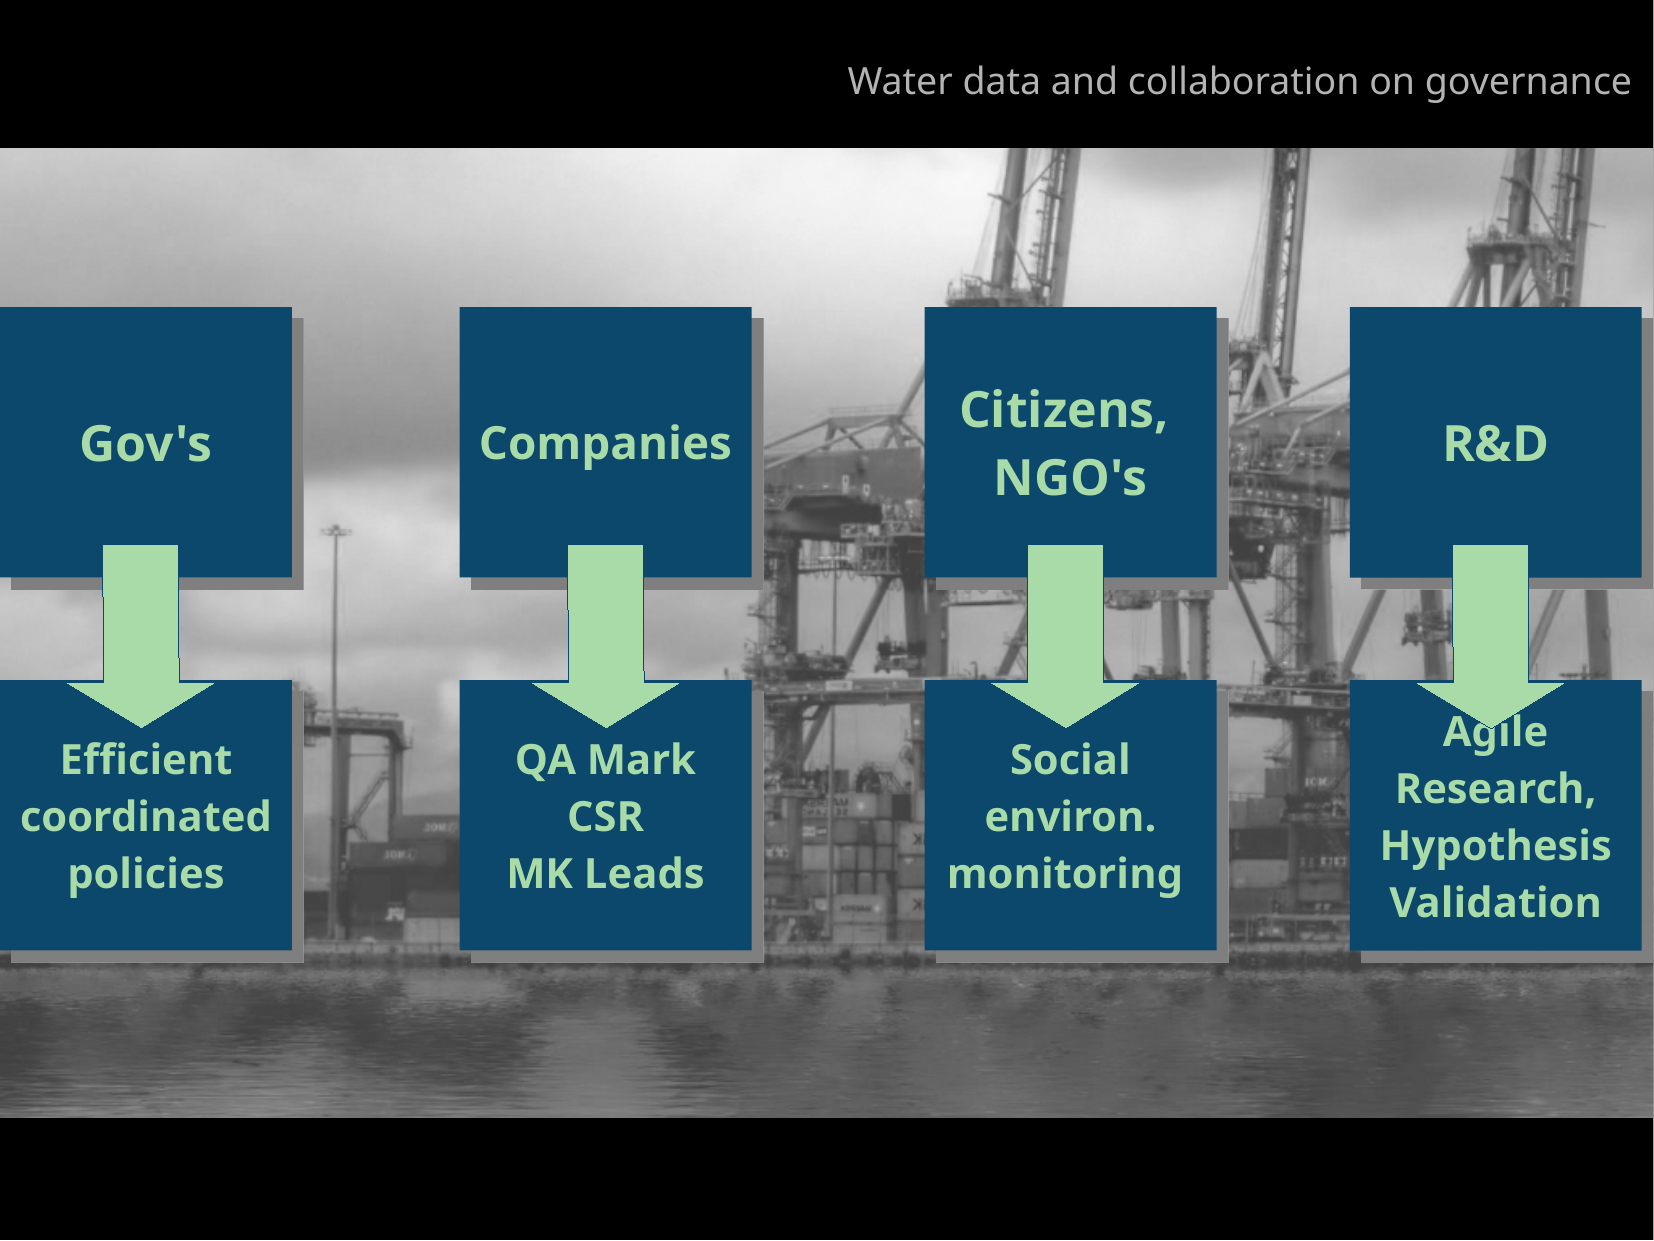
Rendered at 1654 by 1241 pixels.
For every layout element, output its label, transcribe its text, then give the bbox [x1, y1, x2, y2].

text_box [990, 544, 1142, 729]
text_box Social environ. monitoring [924, 680, 1217, 951]
text_box Agile Research, Hypothesis Validation [1349, 680, 1642, 951]
picture [1529, 590, 1654, 691]
text_box Gov's [0, 307, 292, 578]
picture [0, 148, 1654, 1118]
text_box Water data and collaboration on governance [70, 47, 1648, 107]
text_box Companies [459, 307, 752, 578]
picture [0, 578, 103, 680]
text_box Citizens, NGO's [924, 307, 1217, 578]
text_box [530, 544, 682, 729]
text_box [1415, 544, 1567, 729]
text_box R&D [1349, 307, 1642, 578]
text_box [65, 544, 217, 729]
text_box QA Mark CSR MK Leads [459, 680, 752, 951]
text_box Efficient coordinated policies [0, 680, 292, 951]
